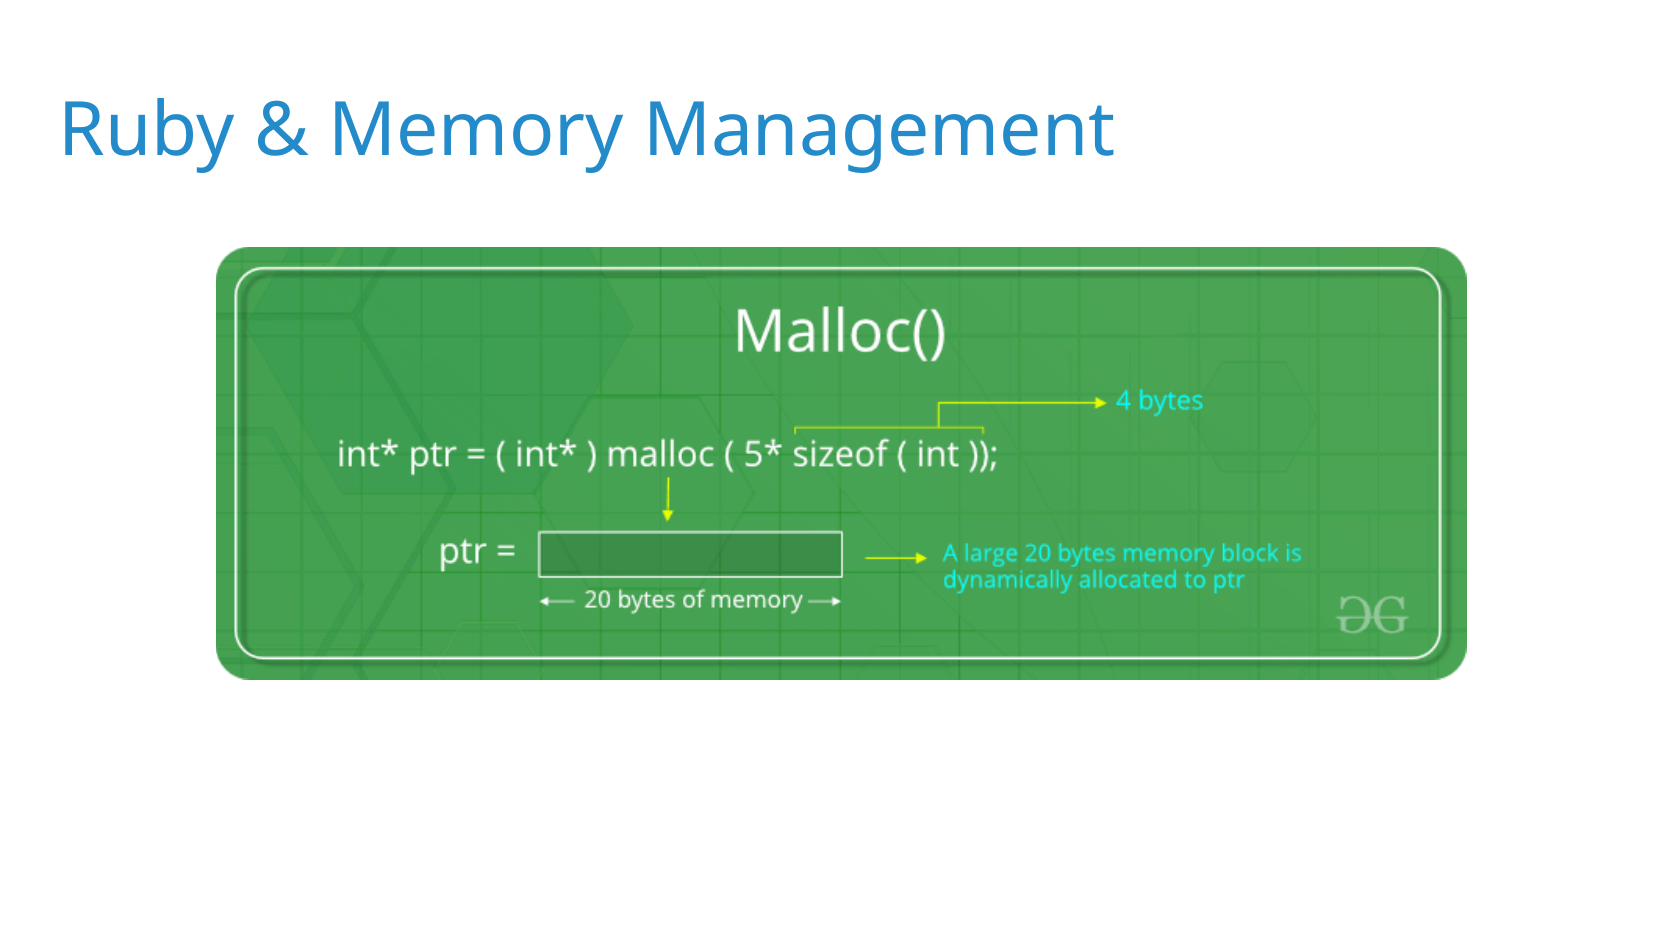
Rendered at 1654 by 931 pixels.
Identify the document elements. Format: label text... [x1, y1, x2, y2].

title Ruby & Memory Management [59, 59, 1595, 178]
picture [216, 247, 1467, 680]
